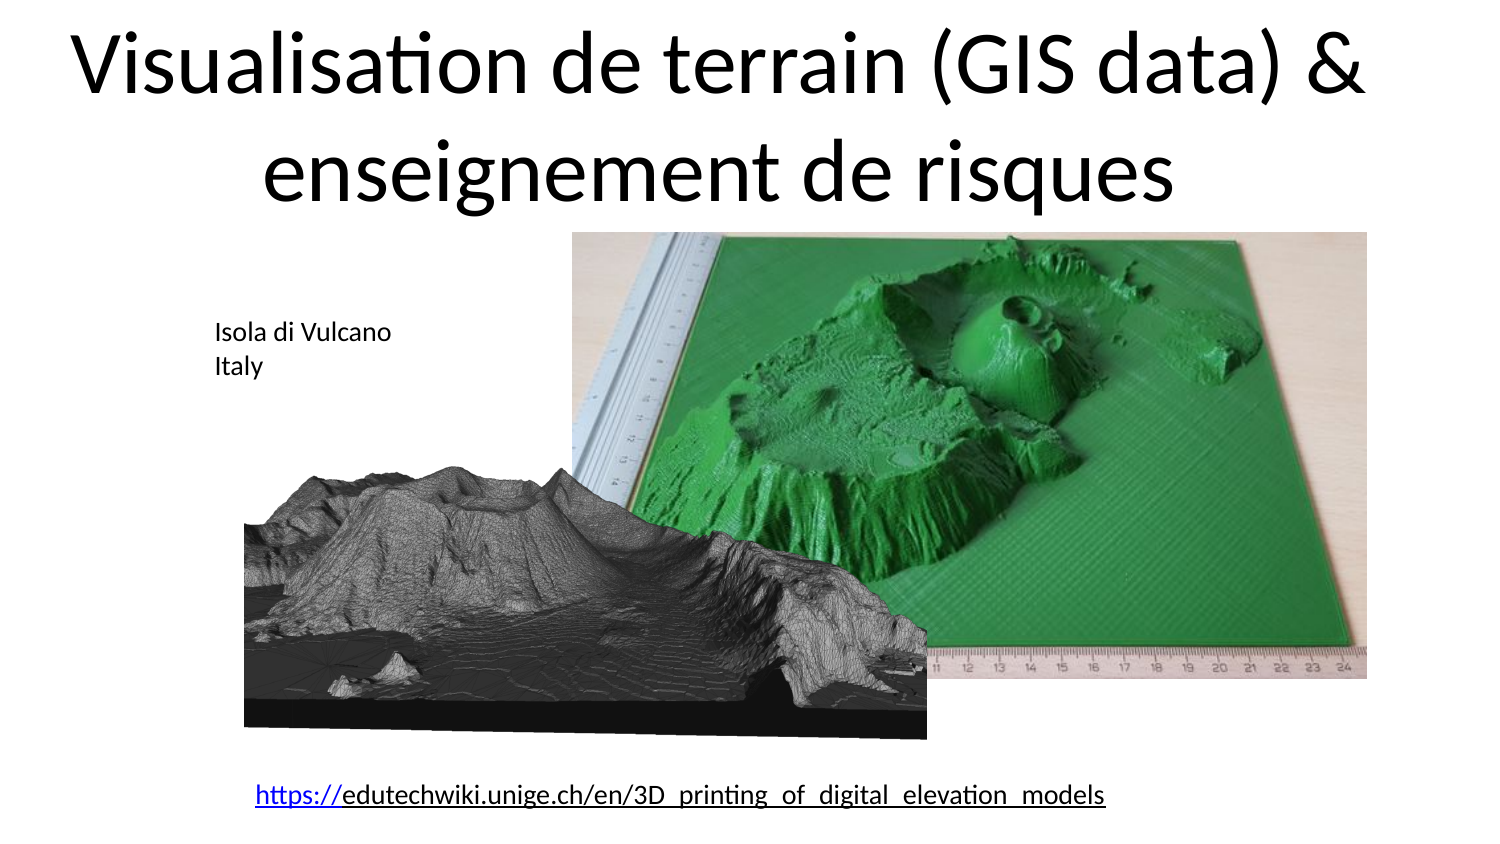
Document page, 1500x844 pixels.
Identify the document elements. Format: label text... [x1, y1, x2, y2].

title Visualisation de terrain (GIS data) & enseignement de risques [0, 0, 1458, 227]
text_box https://edutechwiki.unige.ch/en/3D_printing_of_digital_elevation_models [240, 768, 1127, 818]
text_box Isola di Vulcano Italy [199, 306, 407, 389]
picture [244, 232, 1367, 751]
